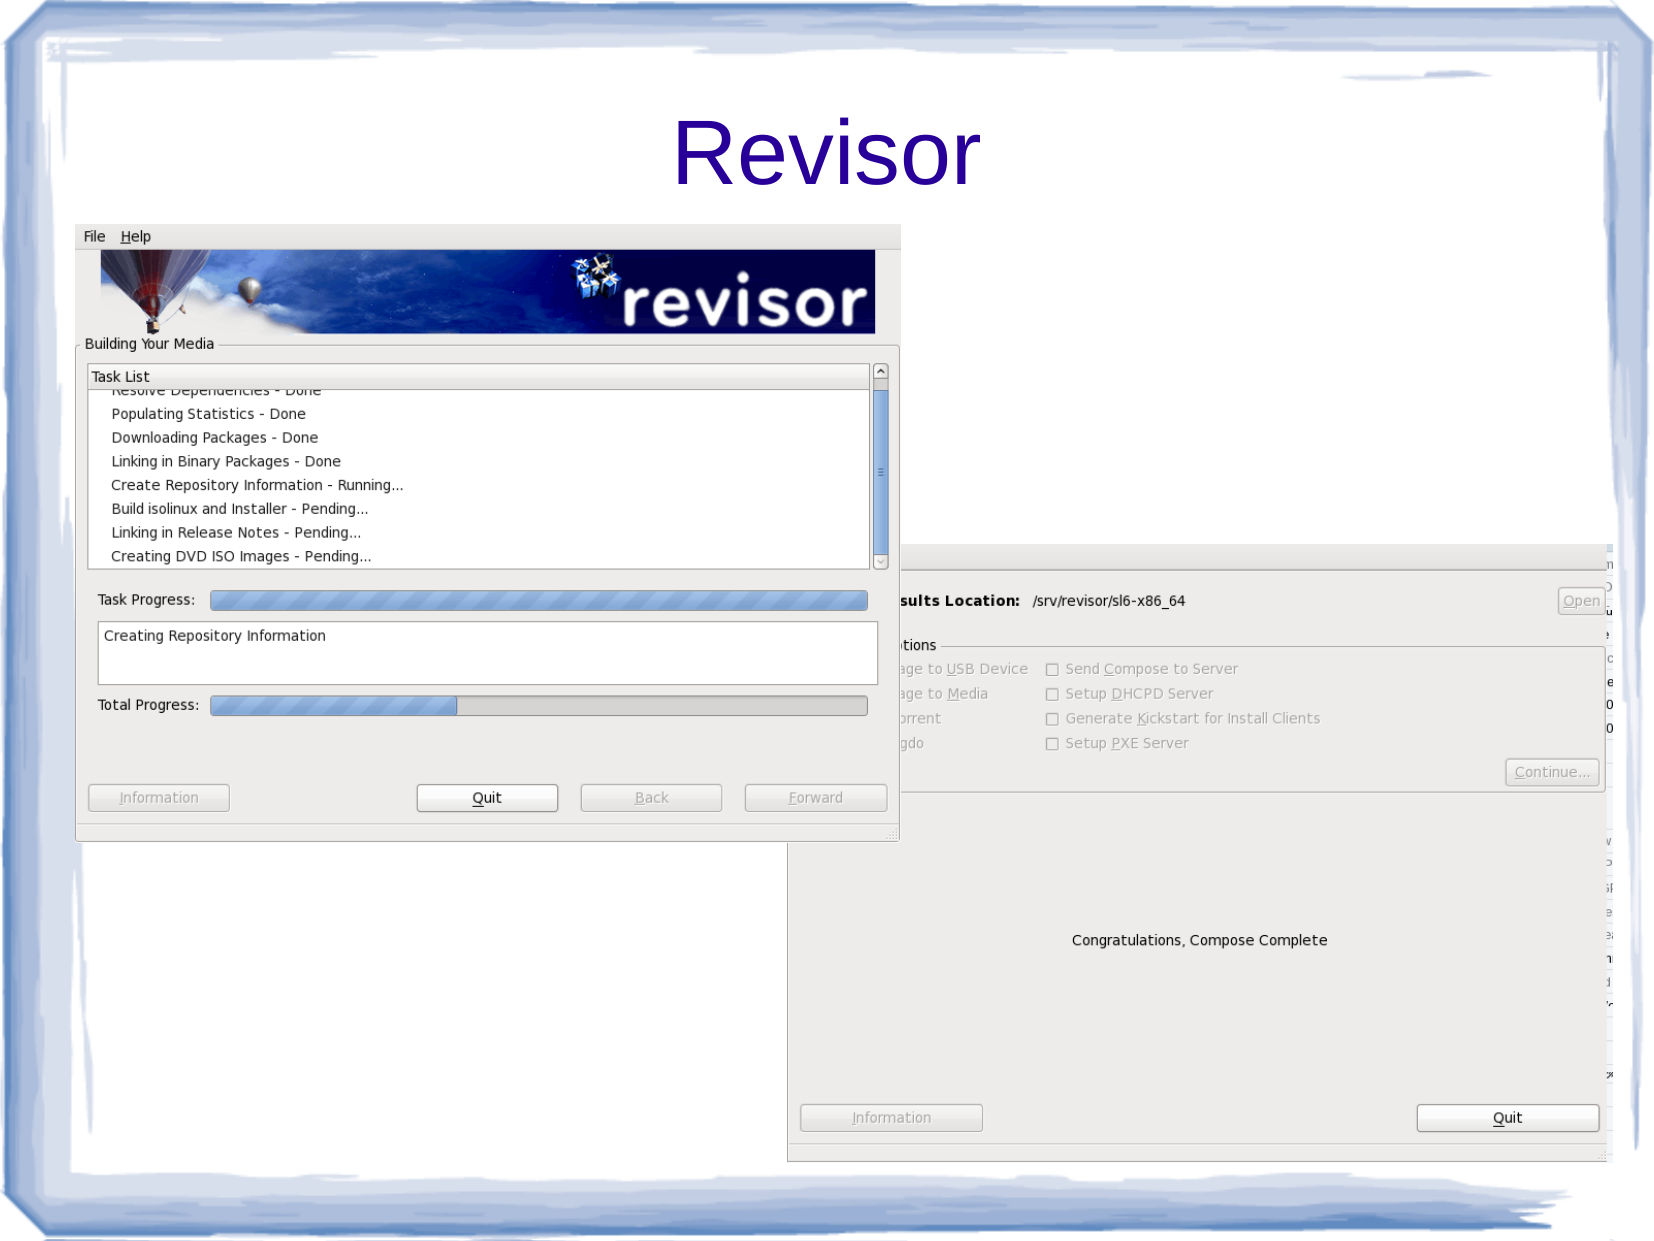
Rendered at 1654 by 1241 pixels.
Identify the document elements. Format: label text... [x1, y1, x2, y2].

picture [0, 0, 1654, 1241]
title Revisor [82, 49, 1571, 257]
